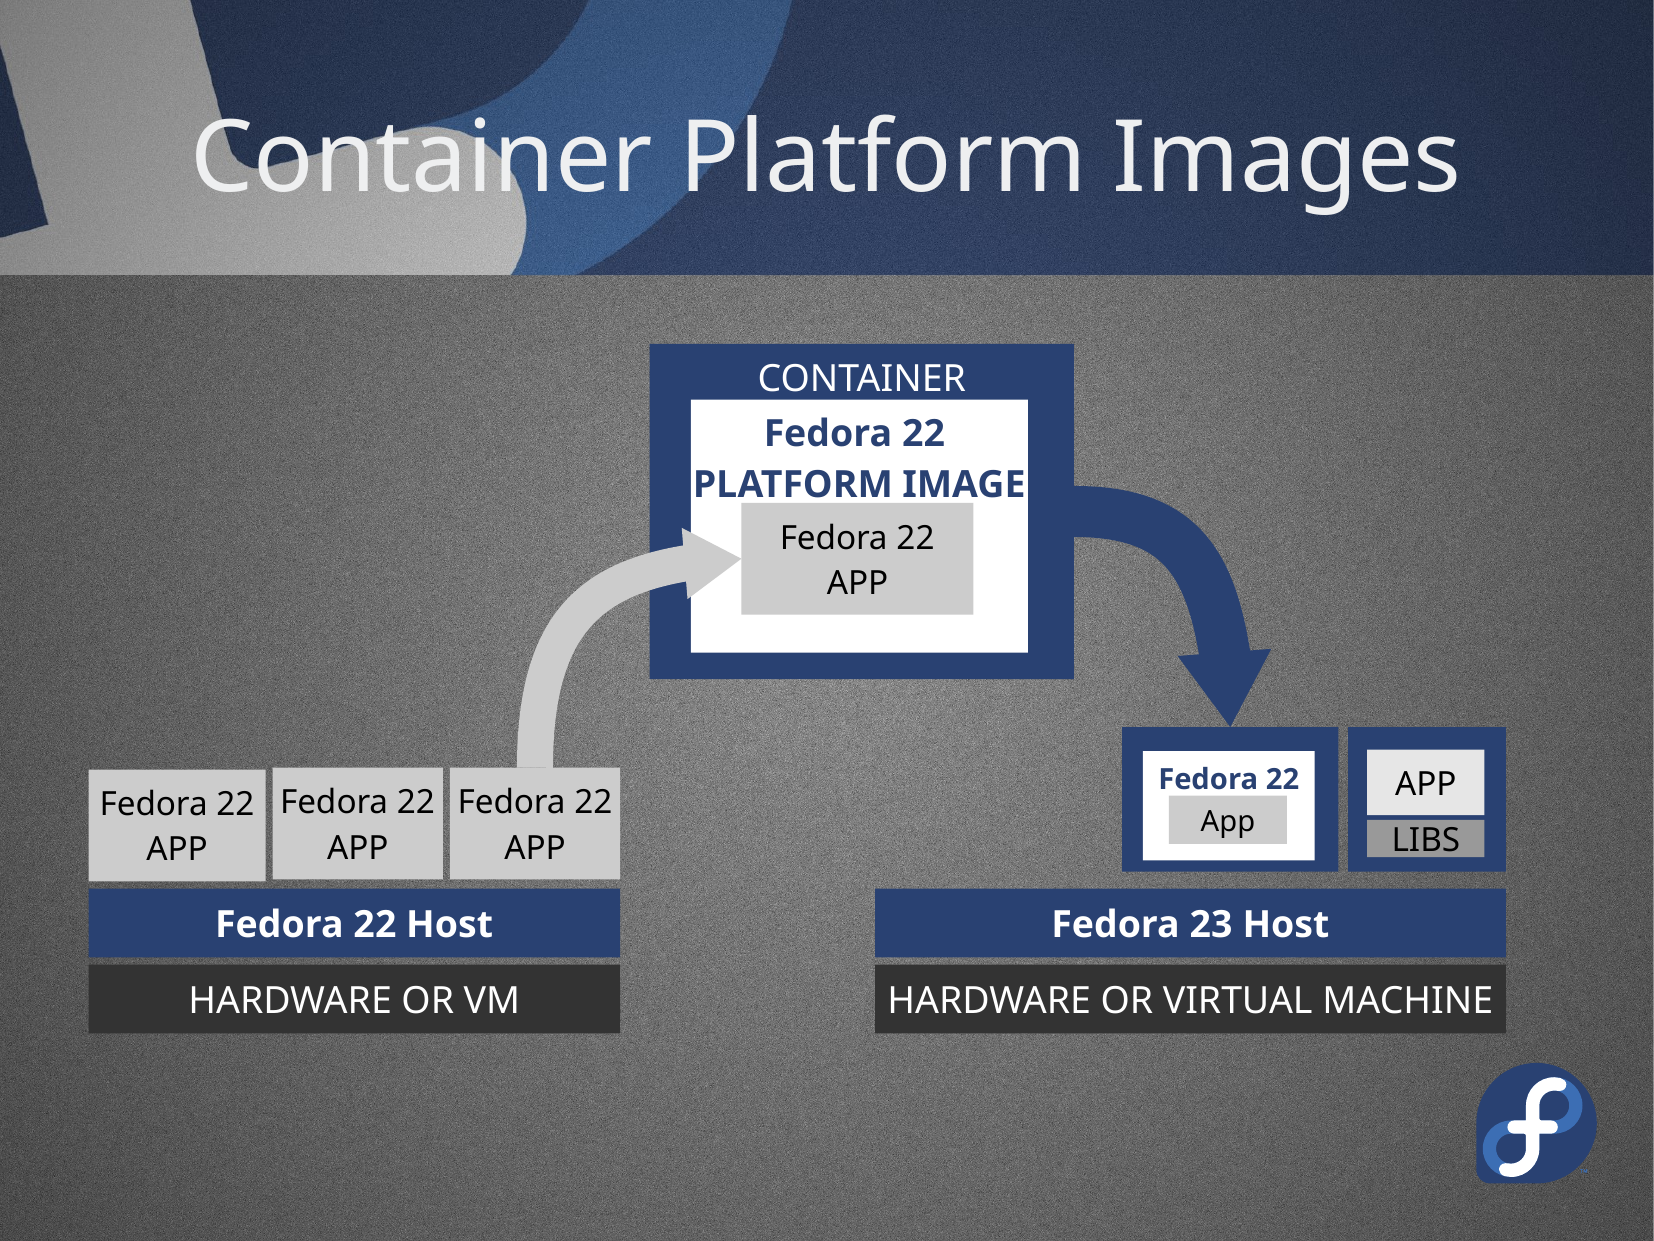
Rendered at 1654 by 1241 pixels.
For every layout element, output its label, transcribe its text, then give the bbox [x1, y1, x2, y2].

text_box HARDWARE OR VM [88, 964, 621, 1034]
title Container Platform Images [82, 49, 1571, 257]
text_box Fedora 22 APP [449, 767, 621, 880]
text_box Fedora 22 APP [272, 767, 443, 880]
text_box HARDWARE OR VIRTUAL MACHINE [875, 964, 1506, 1034]
text_box Fedora 23 Host [875, 888, 1506, 958]
picture [0, 0, 1654, 1241]
text_box Fedora 22 PLATFORM IMAGE [690, 399, 1028, 653]
text_box APP [1367, 749, 1485, 816]
text_box [1122, 727, 1339, 872]
text_box CONTAINER [649, 343, 1074, 680]
text_box App [1168, 795, 1287, 844]
text_box [1348, 727, 1506, 872]
text_box LIBS [1367, 819, 1485, 858]
text_box Fedora 22 Host [88, 888, 621, 958]
text_box Fedora 22 APP [741, 502, 974, 615]
text_box Fedora 22 APP [88, 769, 266, 882]
text_box Fedora 22 [1142, 751, 1315, 861]
